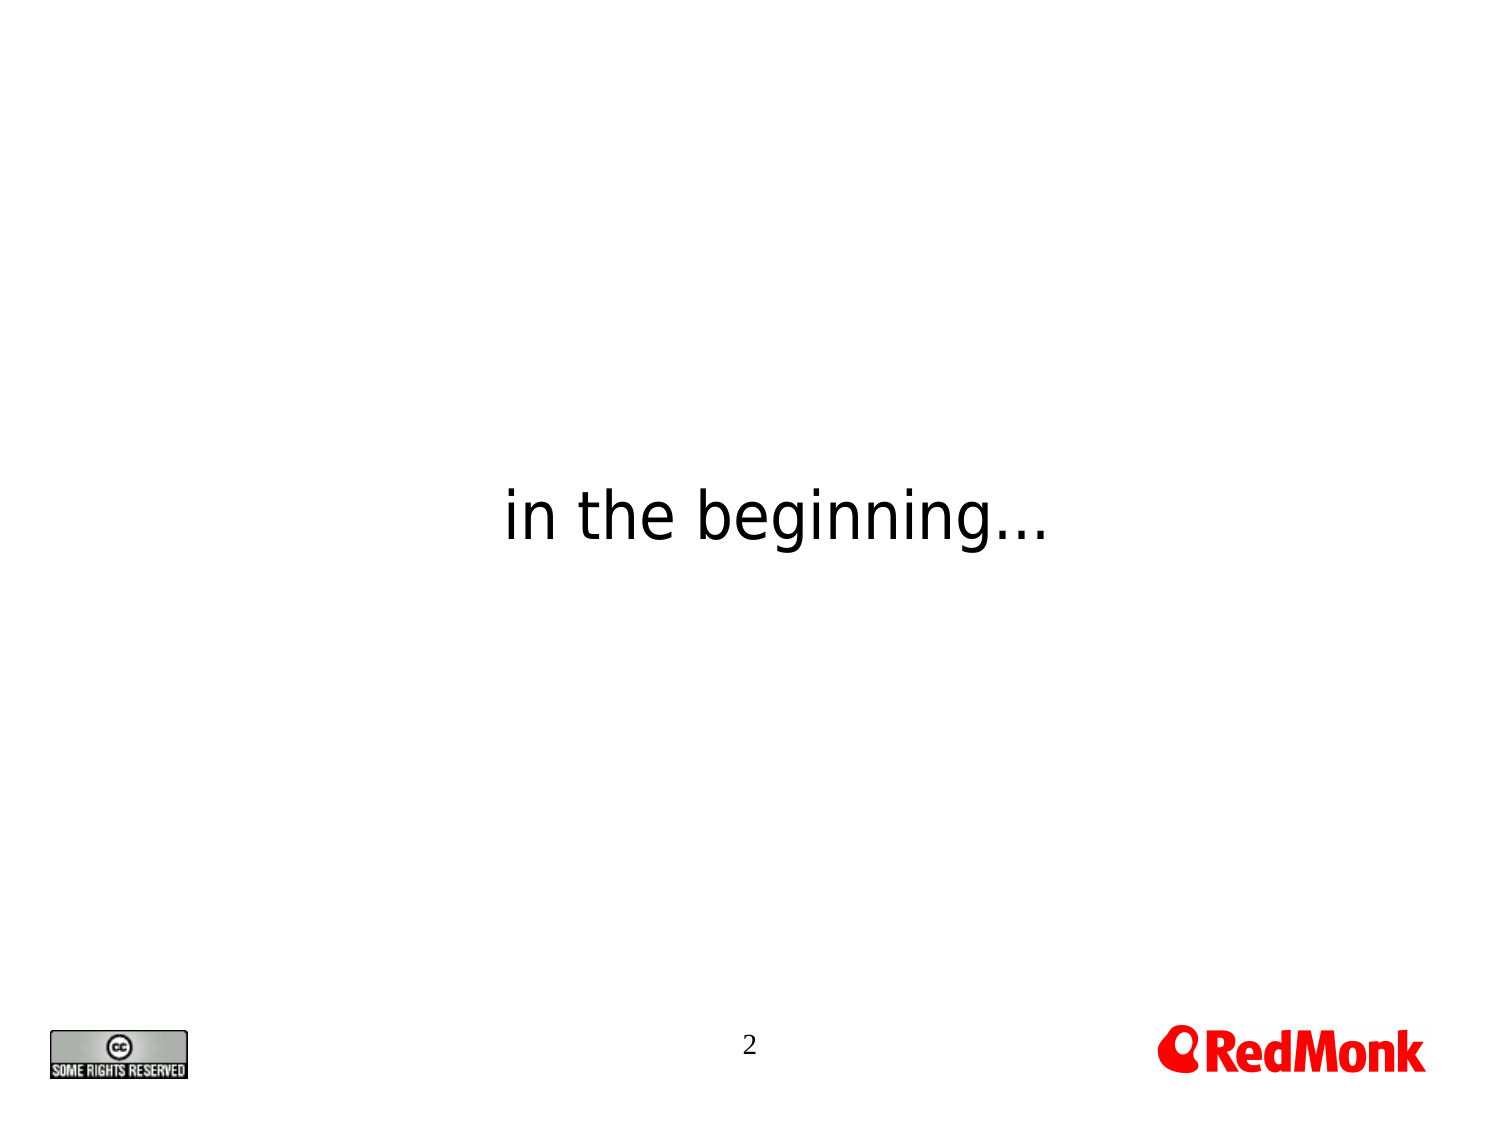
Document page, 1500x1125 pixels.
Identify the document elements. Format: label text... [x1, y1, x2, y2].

picture [50, 1030, 188, 1079]
picture [1151, 1023, 1433, 1075]
text_box in the beginning... [242, 474, 1313, 916]
